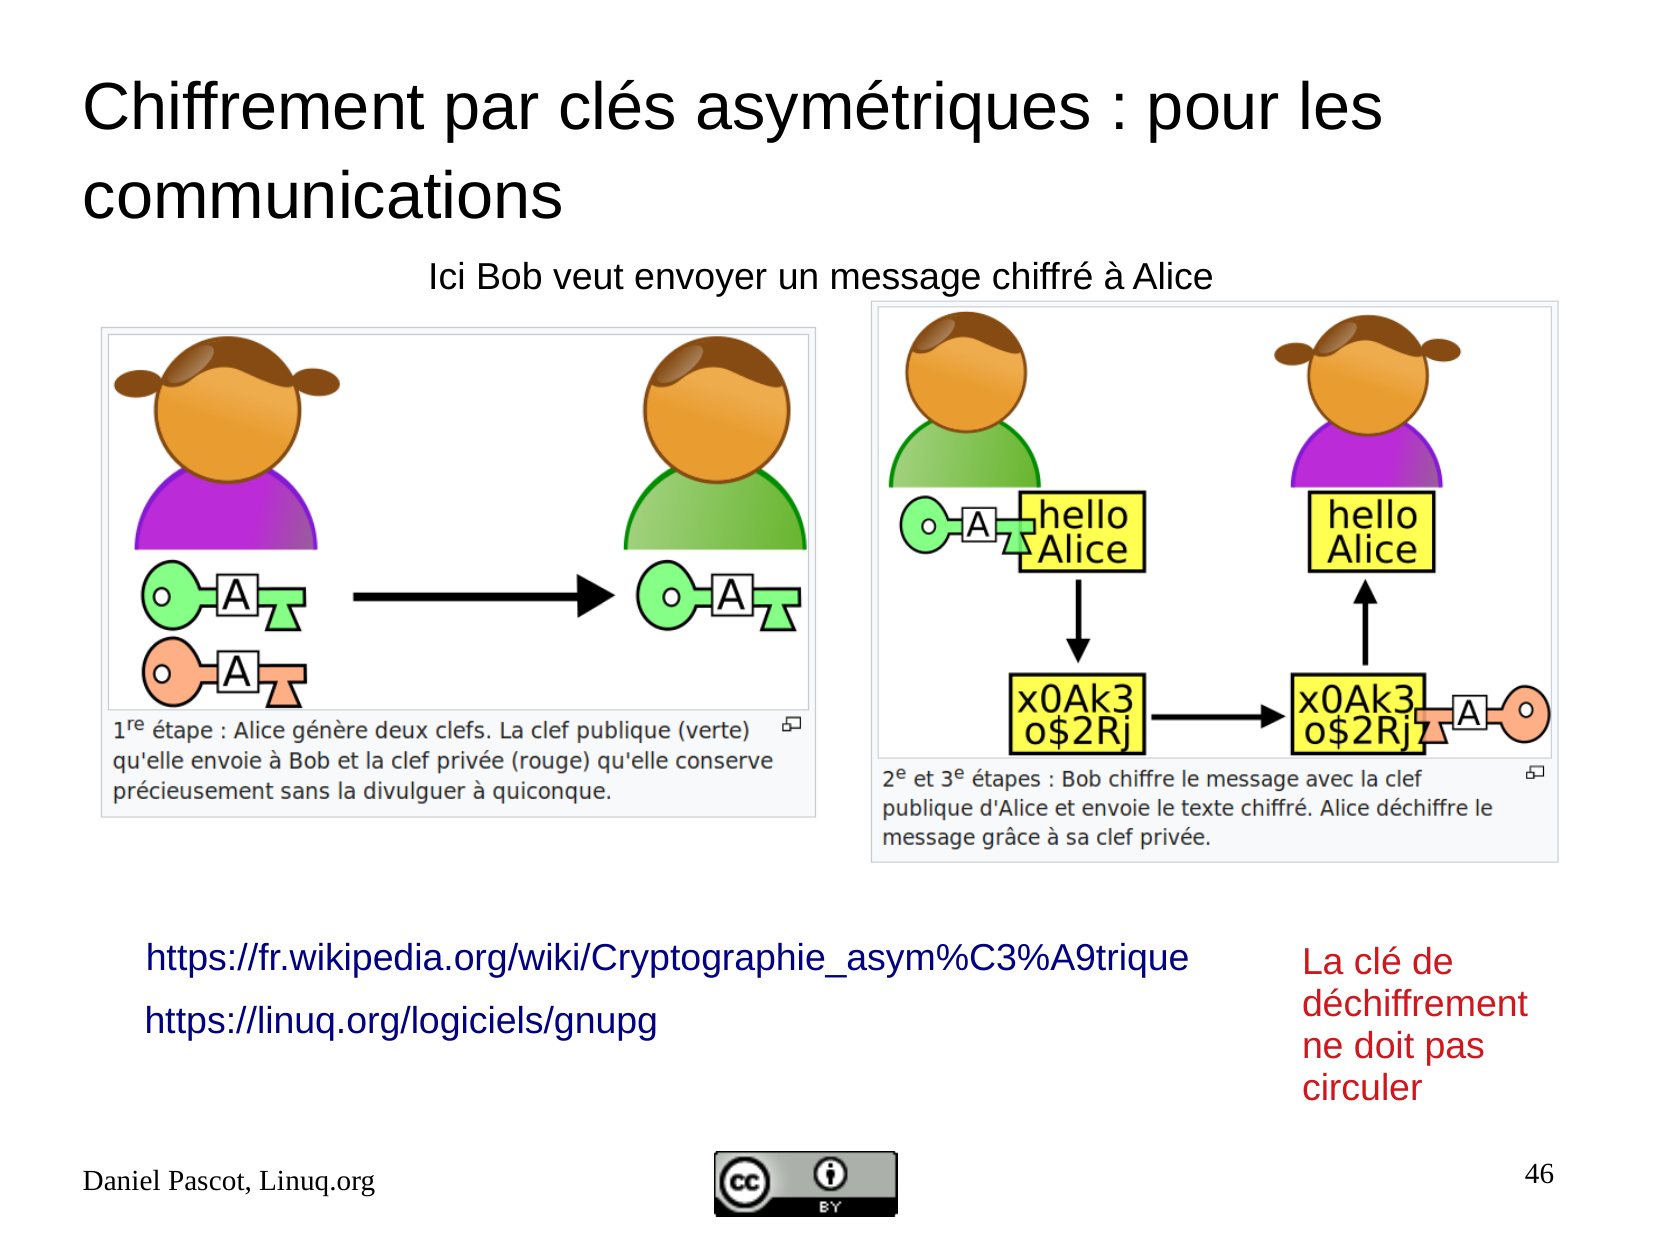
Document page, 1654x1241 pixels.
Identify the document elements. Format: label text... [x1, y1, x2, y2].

picture [94, 320, 822, 827]
text_box https://linuq.org/logiciels/gnupg [129, 992, 674, 1049]
text_box https://fr.wikipedia.org/wiki/Cryptographie_asym%C3%A9trique [131, 929, 1205, 987]
text_box La clé de déchiffrement ne doit pas circuler [1287, 933, 1560, 1116]
picture [714, 1151, 898, 1217]
text_box Ici Bob veut envoyer un message chiffré à Alice [413, 248, 1229, 305]
title Chiffrement par clés asymétriques : pour les communications [82, 49, 1654, 257]
picture [862, 294, 1571, 875]
